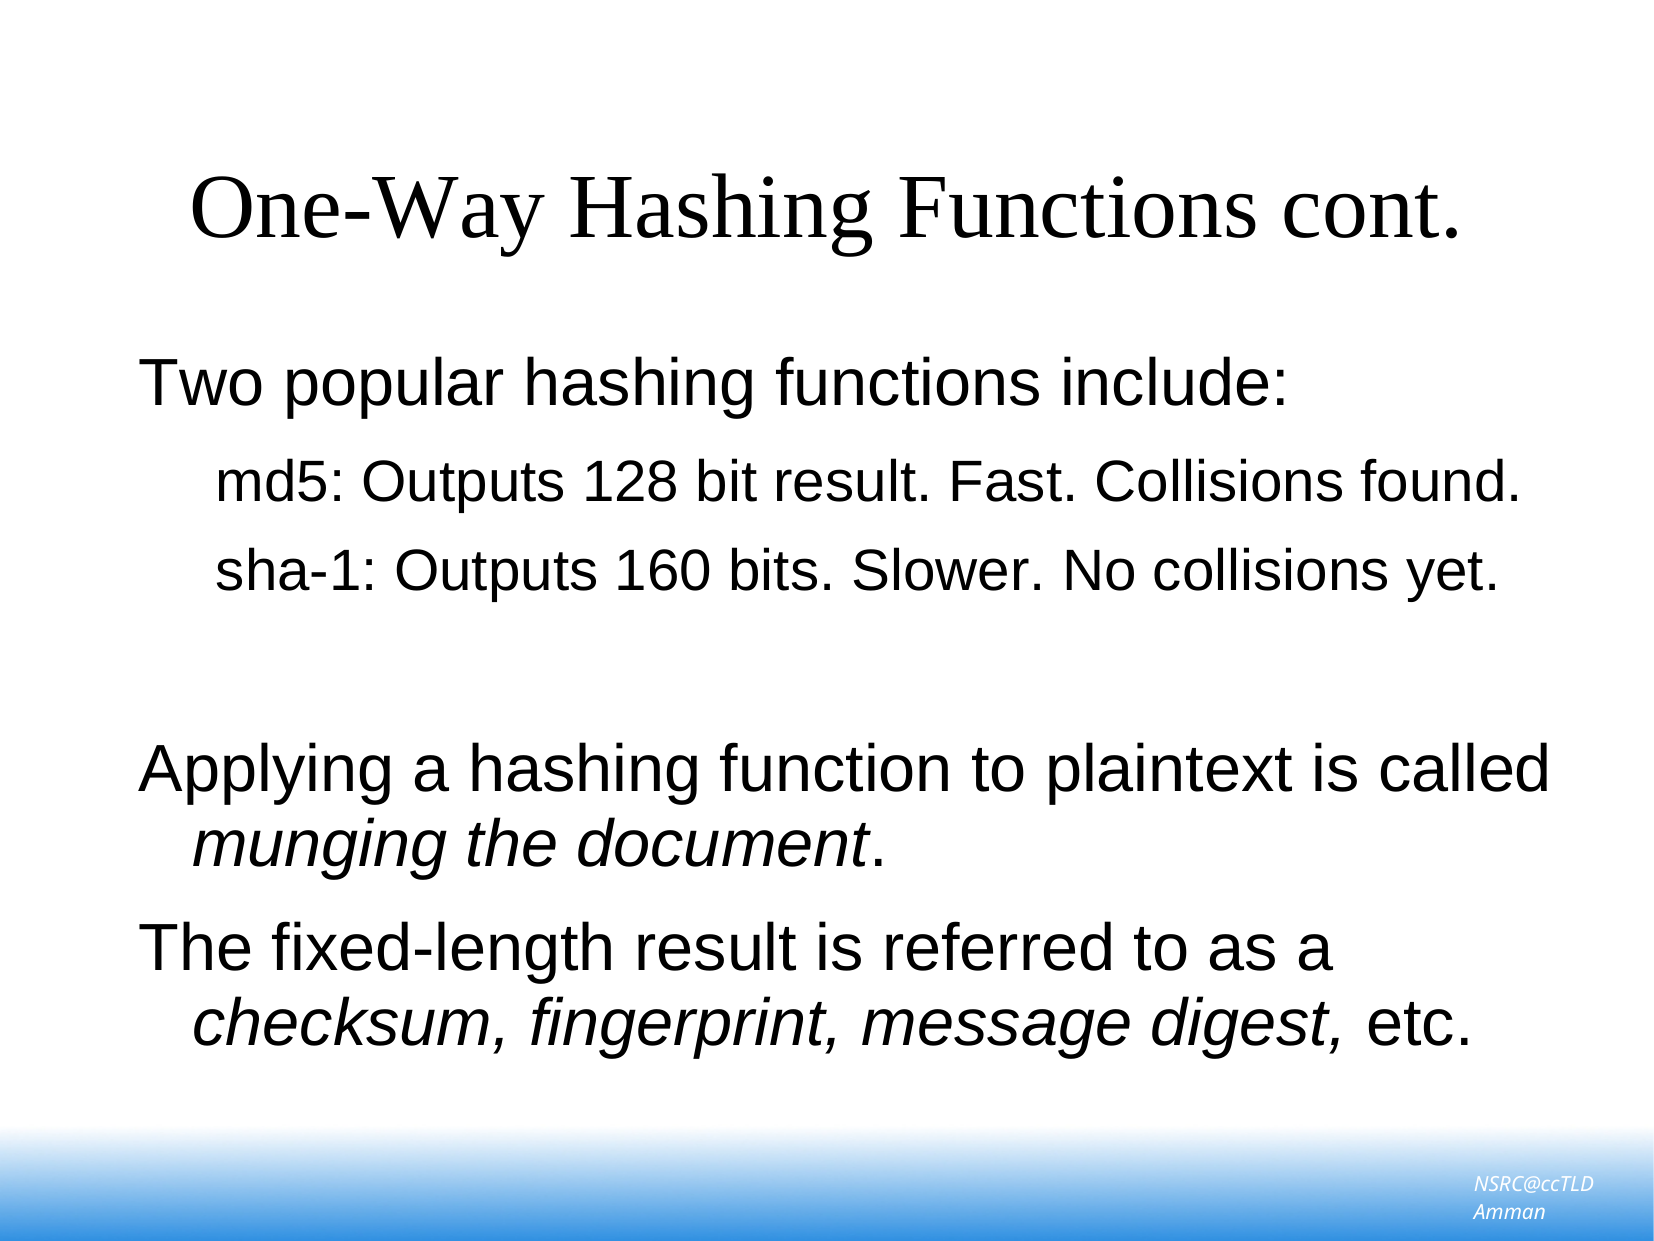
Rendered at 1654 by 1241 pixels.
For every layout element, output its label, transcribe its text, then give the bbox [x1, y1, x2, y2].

list Two popular hashing functions include: md5: Outputs 128 bit result. Fast. Collisions found. sha-1: Outputs 160 bits. Slower. No collisions yet. Applying a hashing function to plaintext is called munging the document. The fixed-length result is referred to as a checksum, fingerprint, message digest, etc. [121, 344, 1576, 1127]
title One-Way Hashing Functions cont. [121, 102, 1534, 310]
picture [0, 1124, 1654, 1241]
